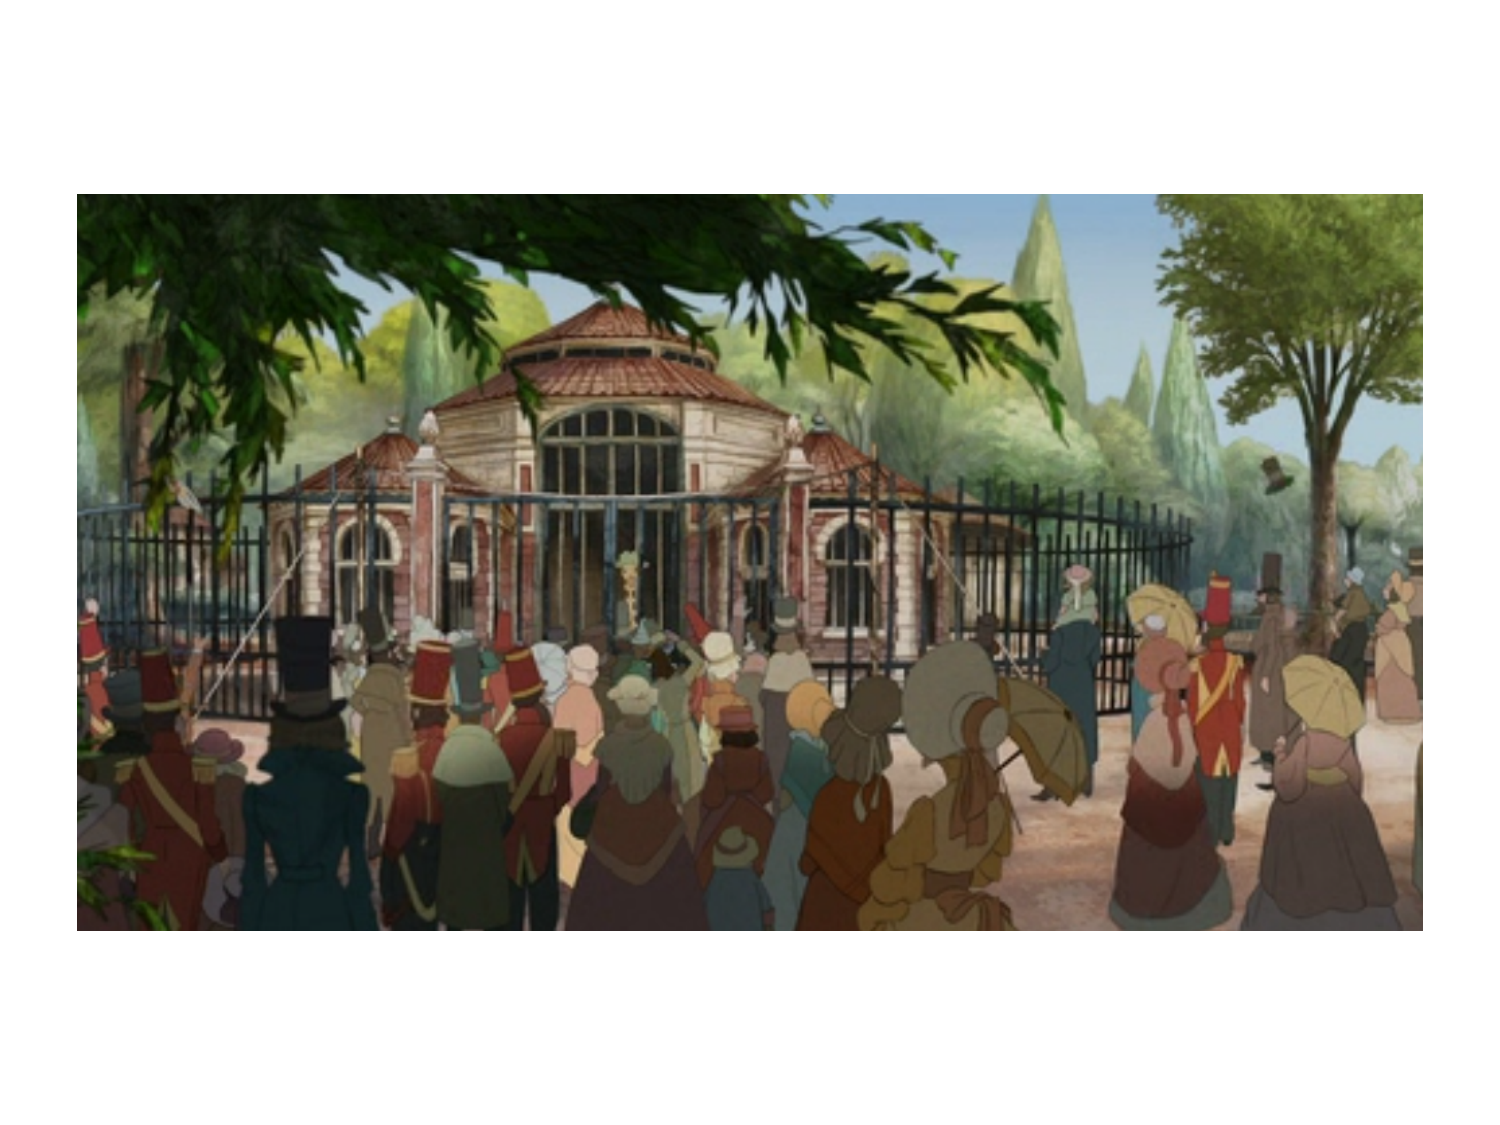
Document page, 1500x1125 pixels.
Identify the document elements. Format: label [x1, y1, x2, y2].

picture [77, 194, 1423, 931]
